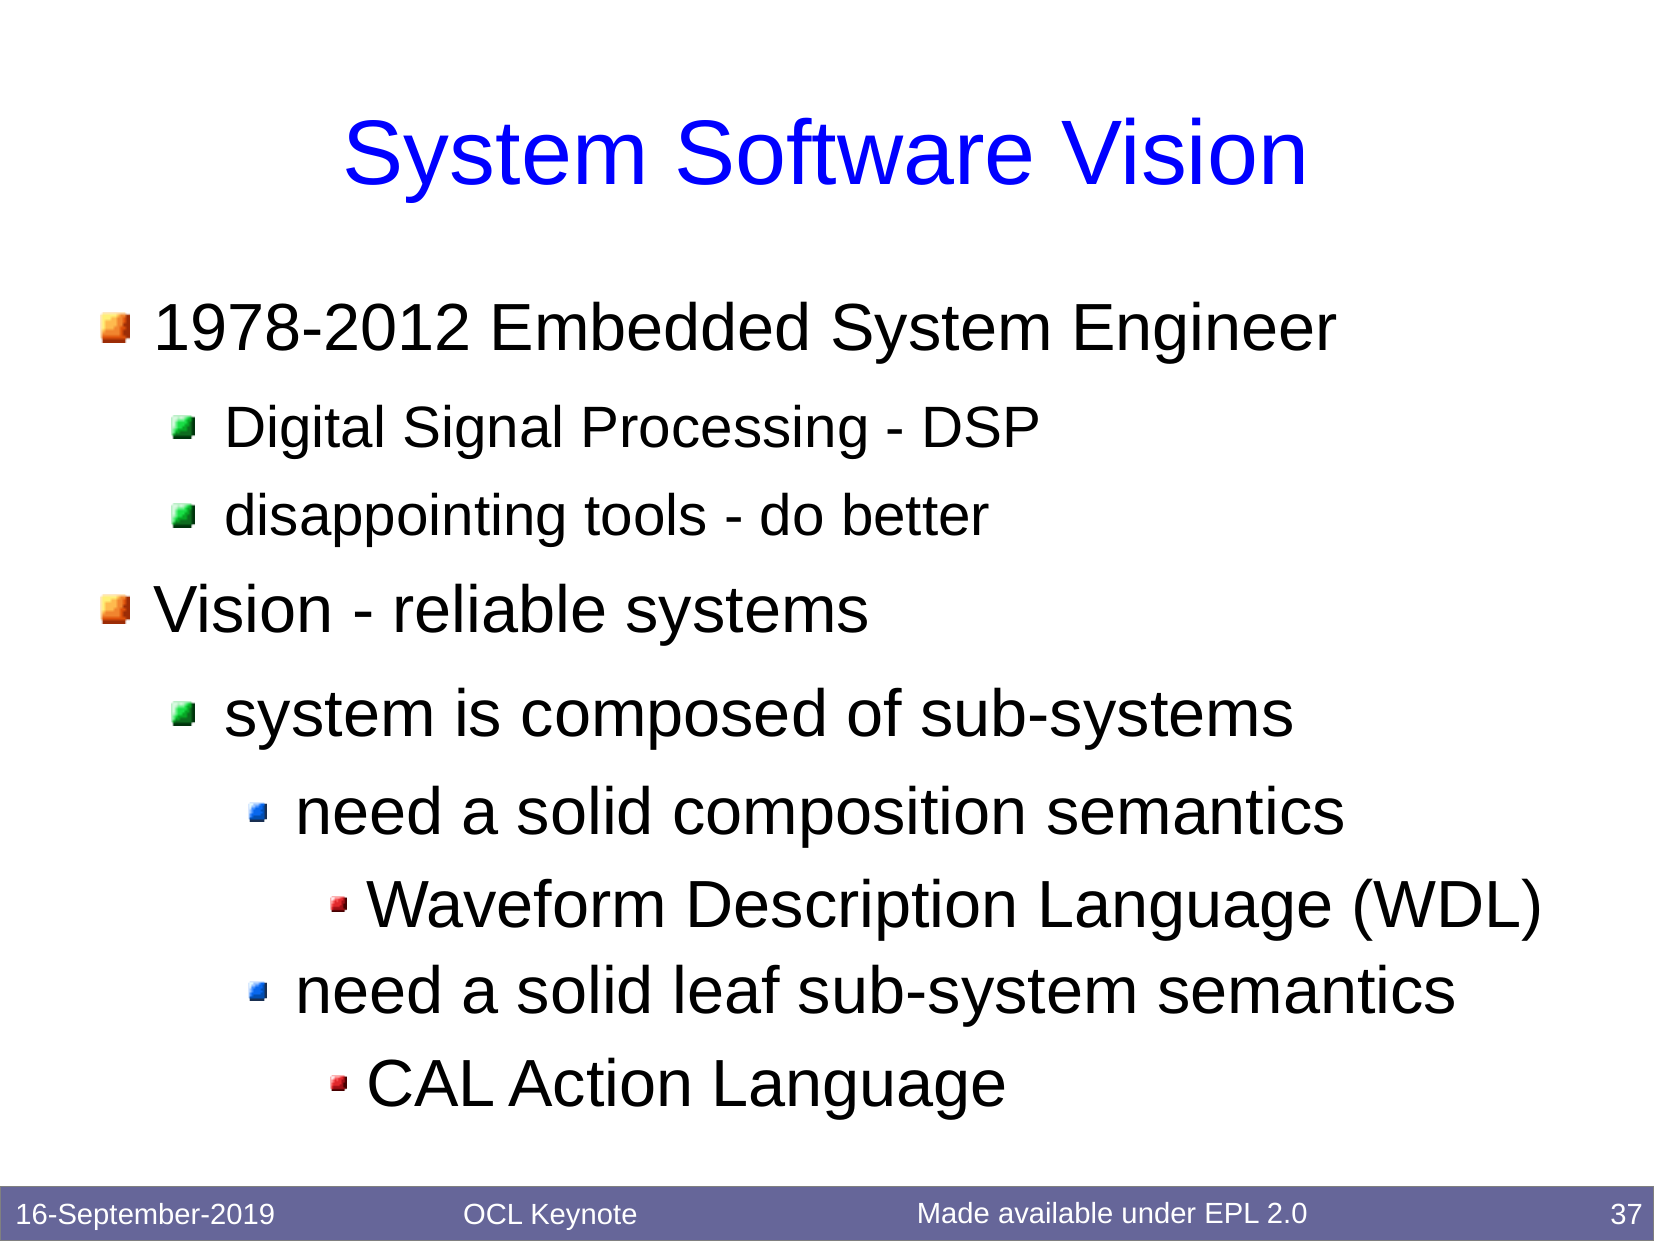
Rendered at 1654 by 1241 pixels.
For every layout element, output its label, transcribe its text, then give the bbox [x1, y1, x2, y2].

title System Software Vision [82, 49, 1571, 257]
list 1978-2012 Embedded System Engineer Digital Signal Processing - DSP disappointing tools - do better Vision - reliable systems system is composed of sub-systems need a solid composition semantics Waveform Description Language (WDL) need a solid leaf sub-system semantics CAL Action Language [82, 290, 1571, 1121]
